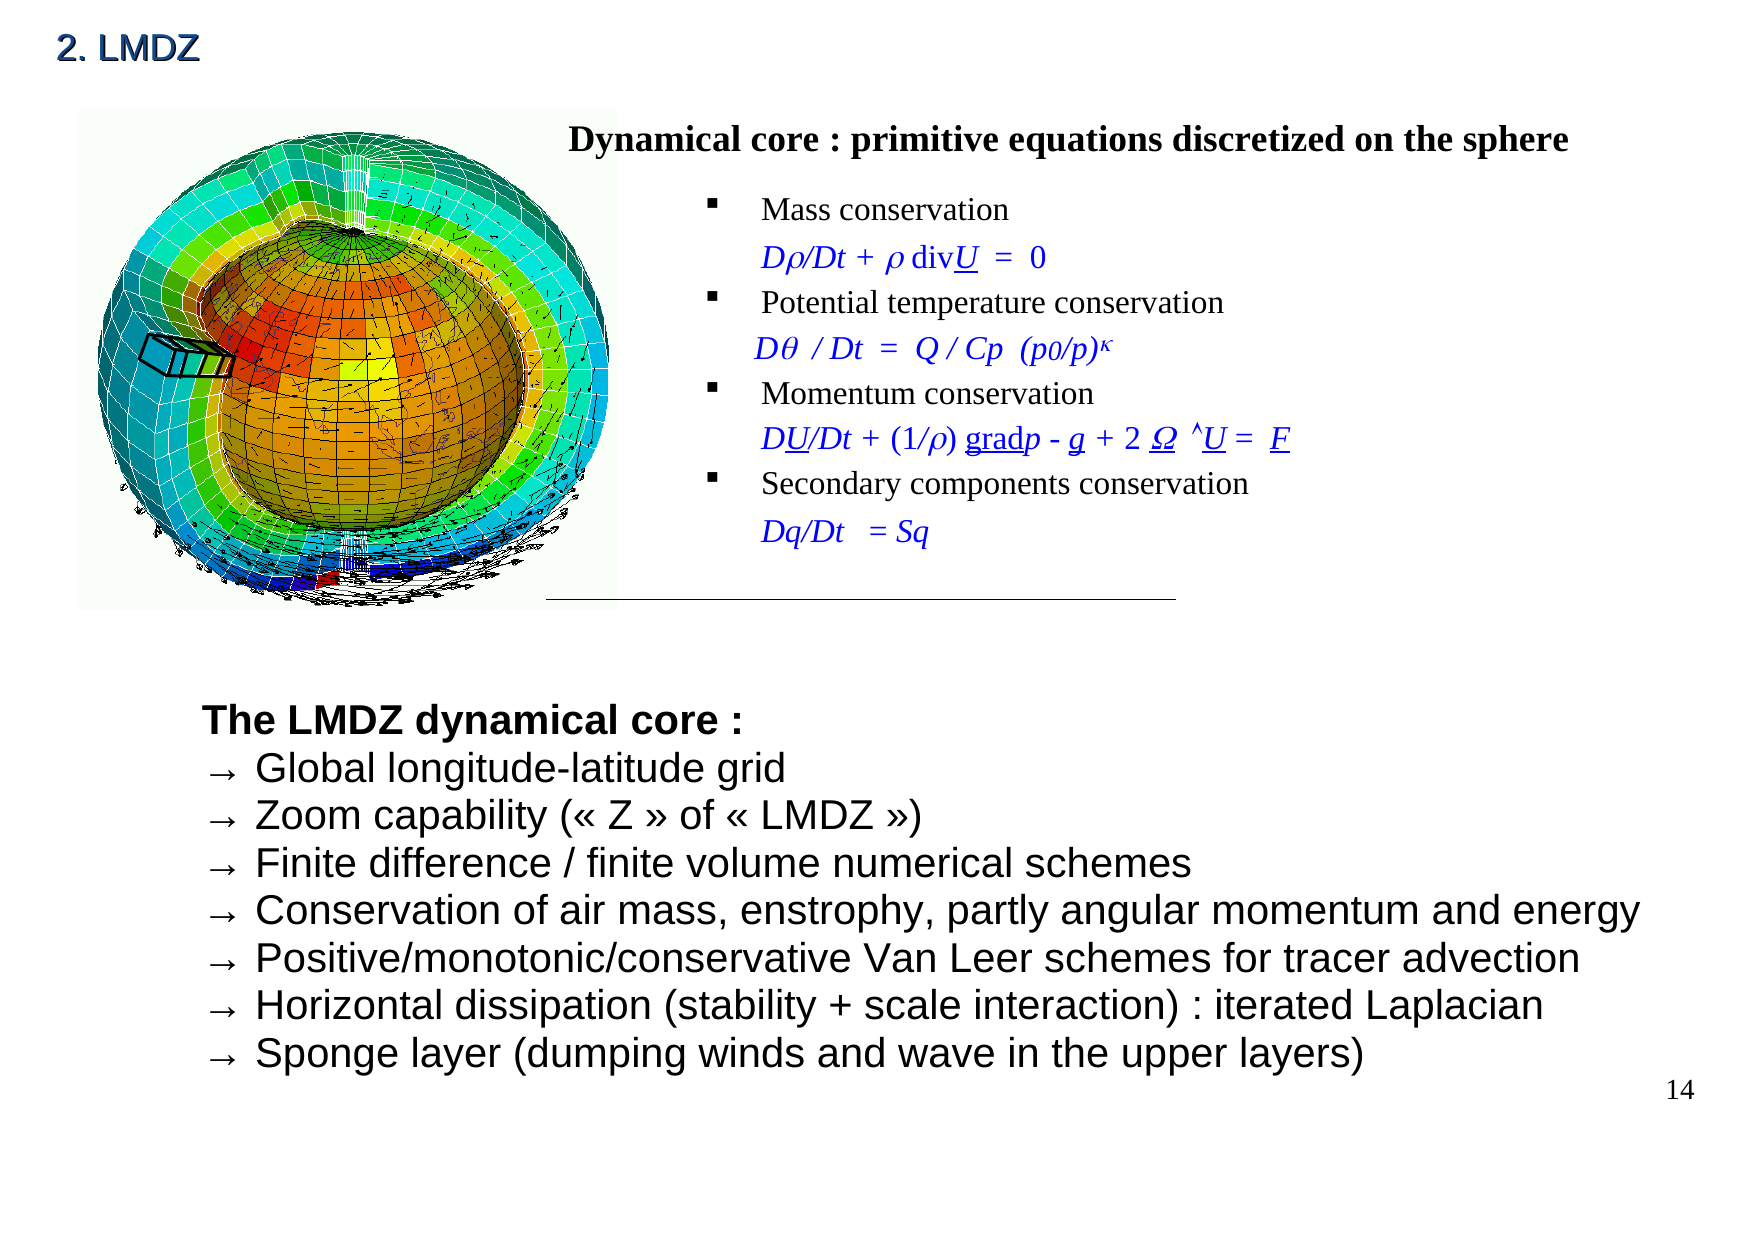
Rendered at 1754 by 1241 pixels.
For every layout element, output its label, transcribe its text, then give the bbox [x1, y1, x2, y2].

text_box Dynamical core : primitive equations discretized on the sphere [553, 110, 1597, 171]
text_box 2. LMDZ [40, 15, 276, 76]
list Mass conservation D/Dt +  divU = 0 Potential temperature conservation Dq / Dt = Q / Cp (p0/p)k Momentum conservation DU/Dt + (1/) gradp - g + 2 U = F Secondary components conservation Dq/Dt = Sq [690, 134, 1685, 635]
text_box The LMDZ dynamical core : → Global longitude-latitude grid → Zoom capability (« Z » of « LMDZ ») → Finite difference / finite volume numerical schemes → Conservation of air mass, enstrophy, partly angular momentum and energy → Positive/monotonic/conservative Van Leer schemes for tracer advection → Horizontal dissipation (stability + scale interaction) : iterated Laplacian → Sponge layer (dumping winds and wave in the upper layers) [187, 689, 1673, 1182]
picture [77, 109, 618, 610]
